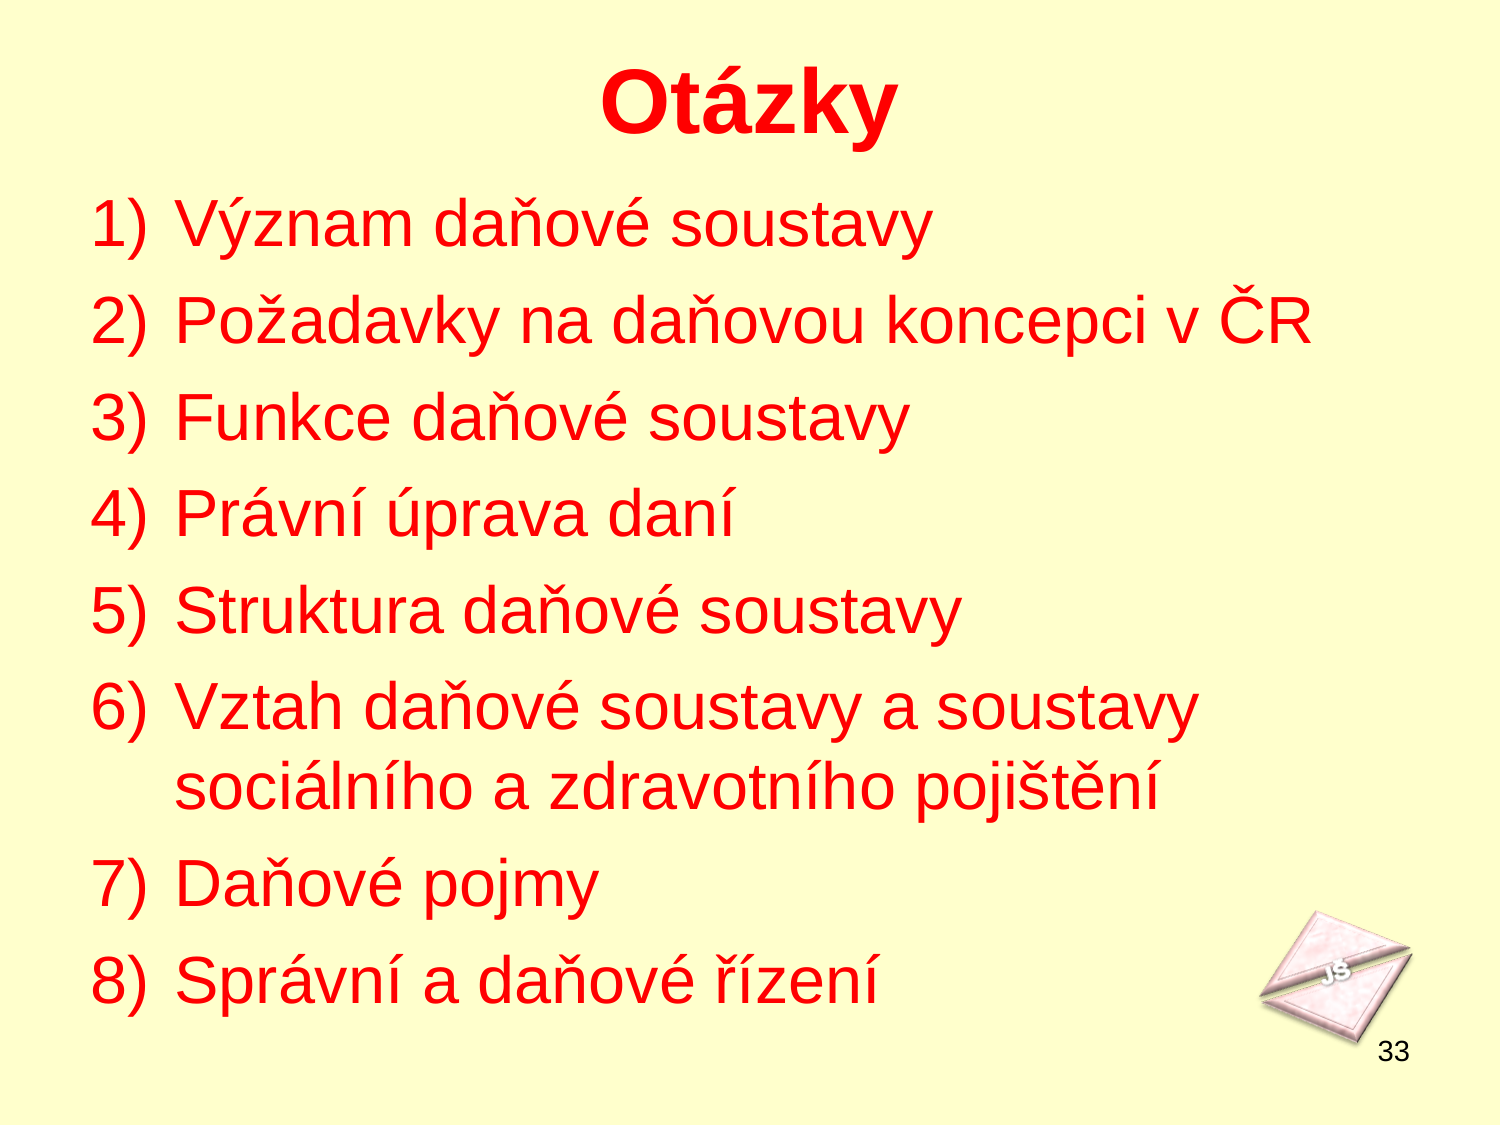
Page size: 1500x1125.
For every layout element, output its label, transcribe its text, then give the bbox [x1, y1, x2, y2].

picture [1245, 899, 1424, 1060]
list Význam daňové soustavy Požadavky na daňovou koncepci v ČR Funkce daňové soustavy Právní úprava daní Struktura daňové soustavy Vztah daňové soustavy a soustavy sociálního a zdravotního pojištění Daňové pojmy Správní a daňové řízení [75, 172, 1426, 1125]
text_box <číslo> [1074, 1024, 1426, 1103]
title Otázky [75, 34, 1426, 160]
